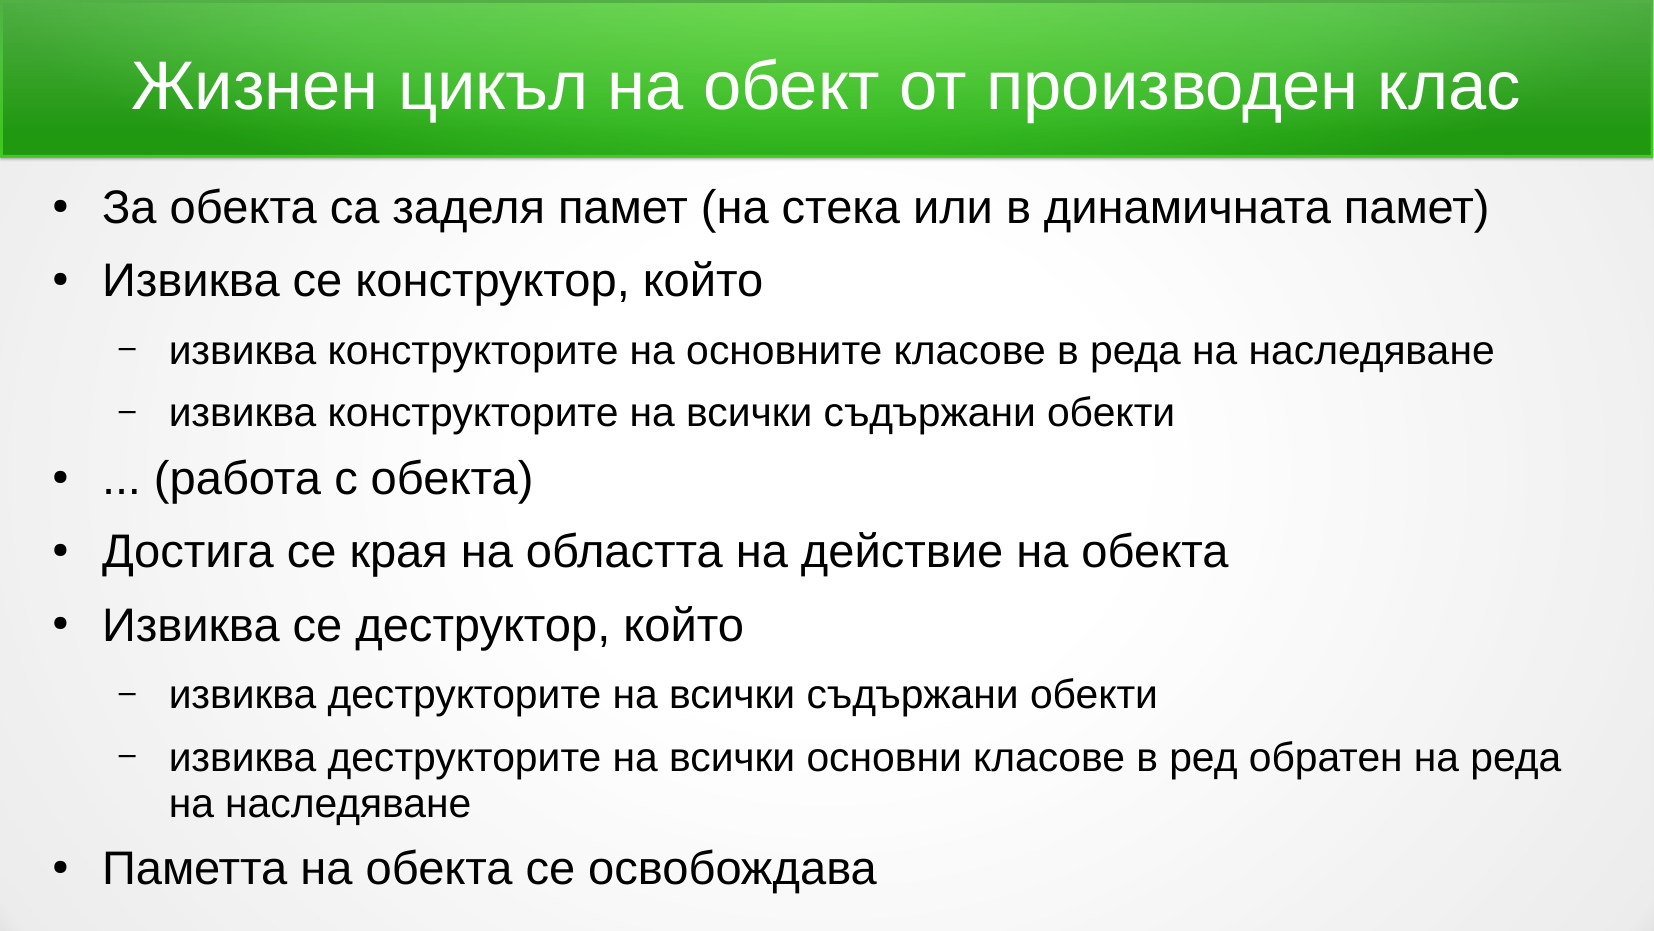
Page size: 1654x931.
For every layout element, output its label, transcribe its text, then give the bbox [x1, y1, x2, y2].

list За обекта са заделя памет (на стека или в динамичната памет) Извиква се конструктор, който извиква конструкторите на основните класове в реда на наследяване извиква конструкторите на всички съдържани обекти ... (работа с обекта) Достига се края на областта на действие на обекта Извиква се деструктор, който извиква деструкторите на всички съдържани обекти извиква деструкторите на всички основни класове в ред обратен на реда на наследяване Паметта на обекта се освобождава [35, 181, 1619, 898]
title Жизнен цикъл на обект от производен клас [82, 37, 1571, 135]
